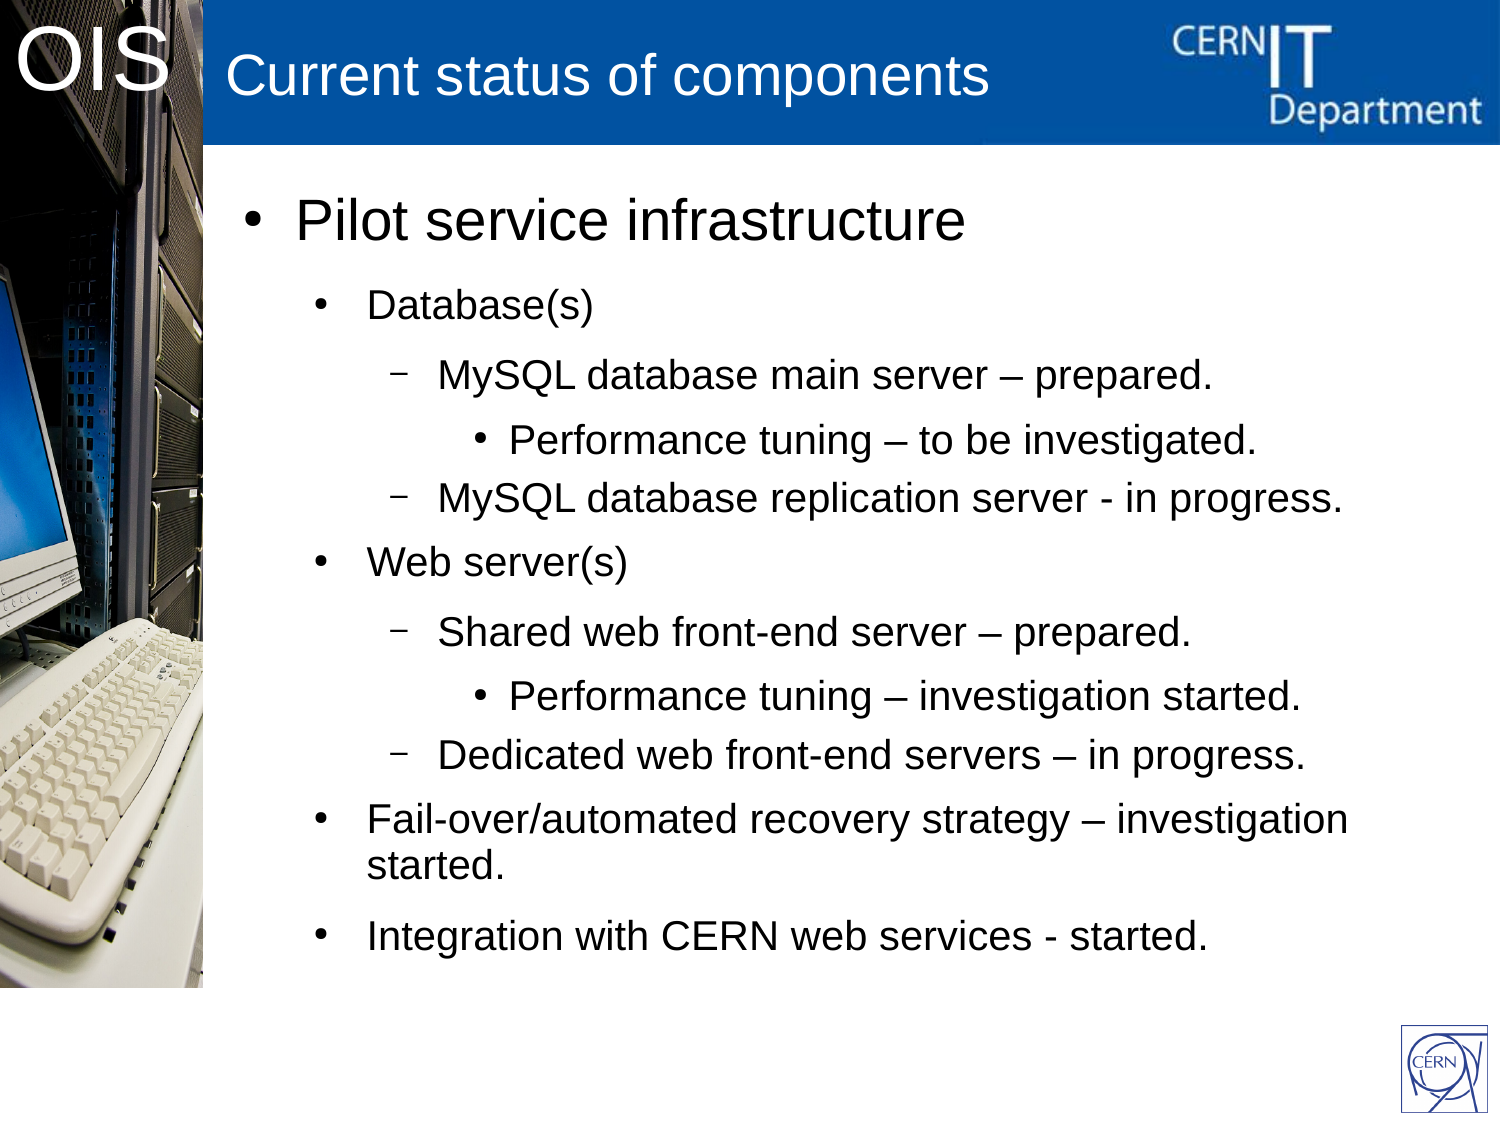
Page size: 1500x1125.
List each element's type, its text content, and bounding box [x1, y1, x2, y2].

list Pilot service infrastructure Database(s) MySQL database main server – prepared. Performance tuning – to be investigated. MySQL database replication server - in progress. Web server(s) Shared web front-end server – prepared. Performance tuning – investigation started. Dedicated web front-end servers – in progress. Fail-over/automated recovery strategy – investigation started. Integration with CERN web services - started. [225, 187, 1463, 998]
picture [0, 0, 225, 988]
picture [1238, 0, 1500, 145]
picture [1401, 1025, 1488, 1113]
title Current status of components [225, 0, 1238, 151]
